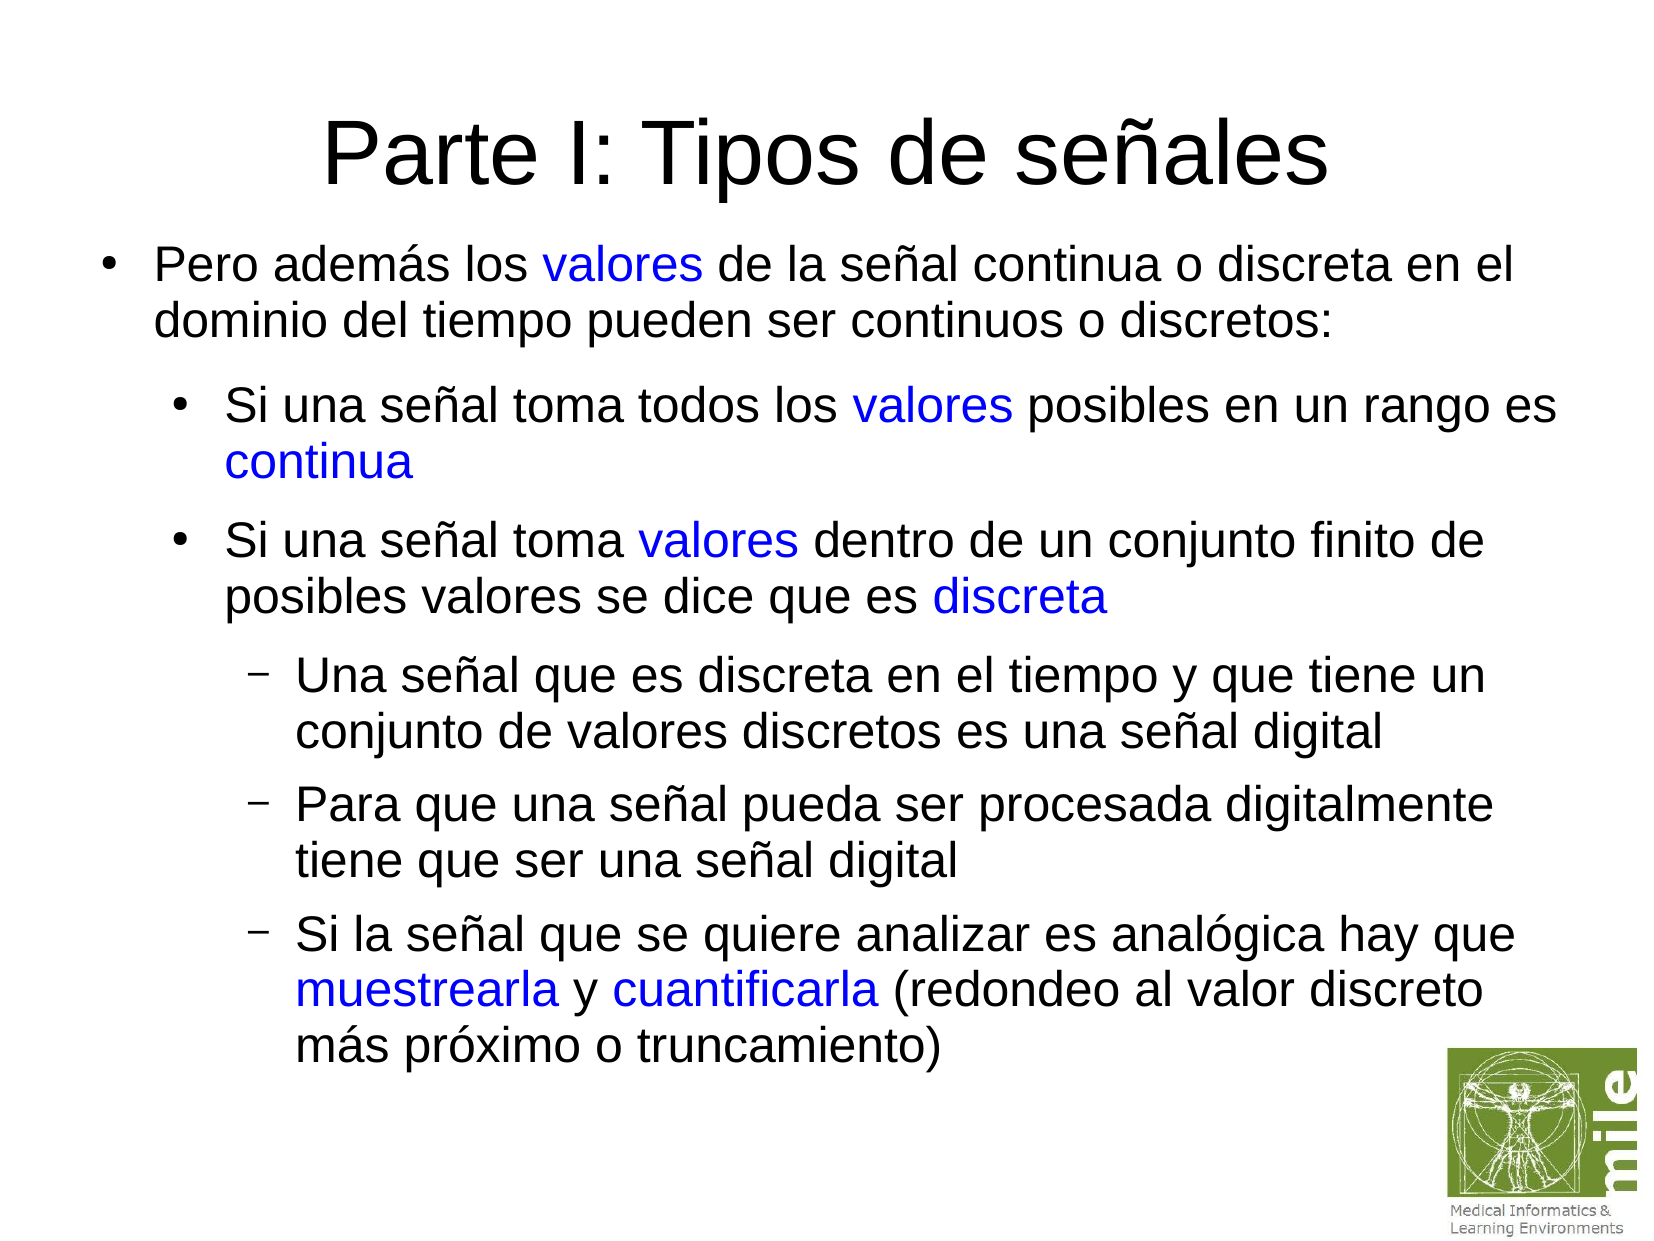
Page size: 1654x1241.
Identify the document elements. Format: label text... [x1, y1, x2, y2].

picture [1440, 1033, 1654, 1241]
list Pero además los valores de la señal continua o discreta en el dominio del tiempo pueden ser continuos o discretos: Si una señal toma todos los valores posibles en un rango es continua Si una señal toma valores dentro de un conjunto finito de posibles valores se dice que es discreta Una señal que es discreta en el tiempo y que tiene un conjunto de valores discretos es una señal digital Para que una señal pueda ser procesada digitalmente tiene que ser una señal digital Si la señal que se quiere analizar es analógica hay que muestrearla y cuantificarla (redondeo al valor discreto más próximo o truncamiento) [82, 236, 1571, 1109]
title Parte I: Tipos de señales [82, 49, 1571, 236]
